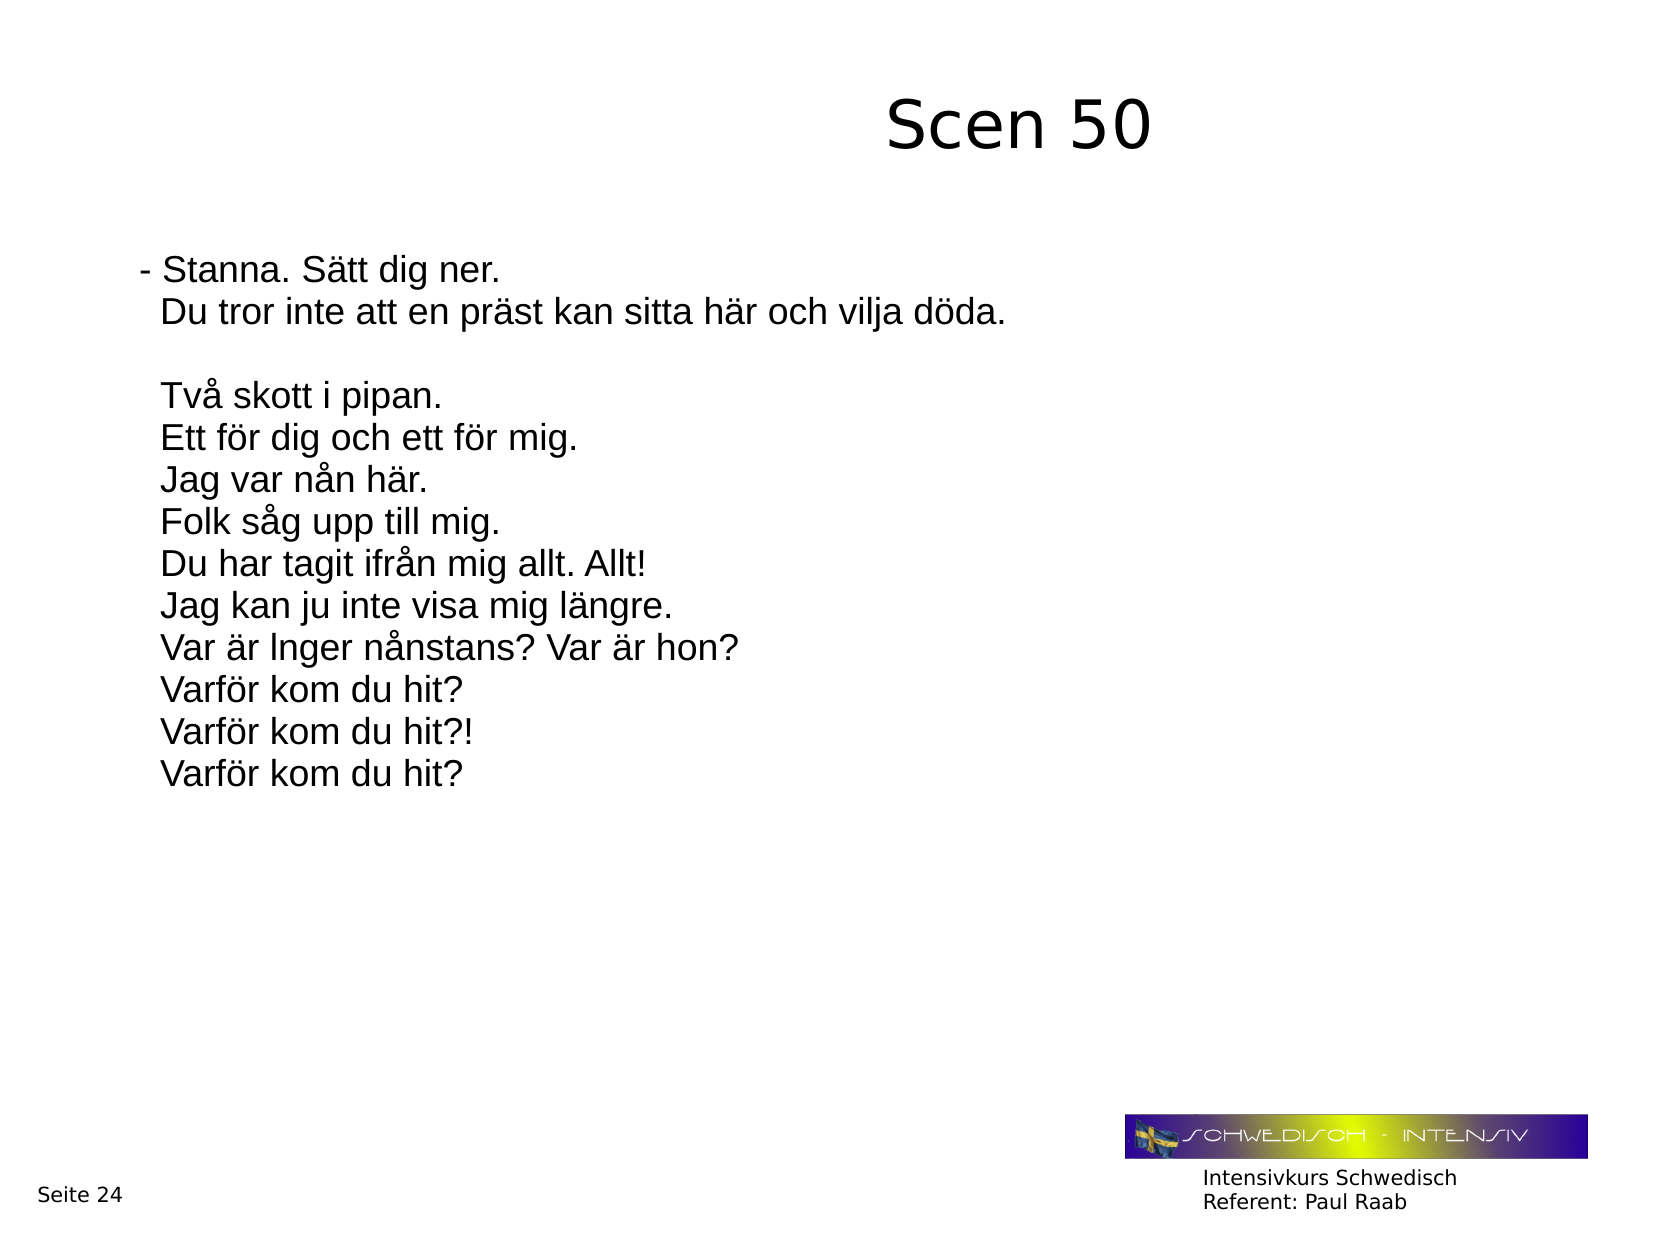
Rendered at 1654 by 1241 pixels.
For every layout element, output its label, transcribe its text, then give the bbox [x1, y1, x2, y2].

text_box - Stanna. Sätt dig ner. Du tror inte att en präst kan sitta här och vilja döda. Två skott i pipan. Ett för dig och ett för mig. Jag var nån här. Folk såg upp till mig. Du har tagit ifrån mig allt. Allt! Jag kan ju inte visa mig längre. Var är lnger nånstans? Var är hon? Varför kom du hit? Varför kom du hit?! Varför kom du hit? [124, 241, 1568, 803]
text_box Scen 50 [849, 79, 1185, 172]
picture [1125, 1114, 1588, 1159]
